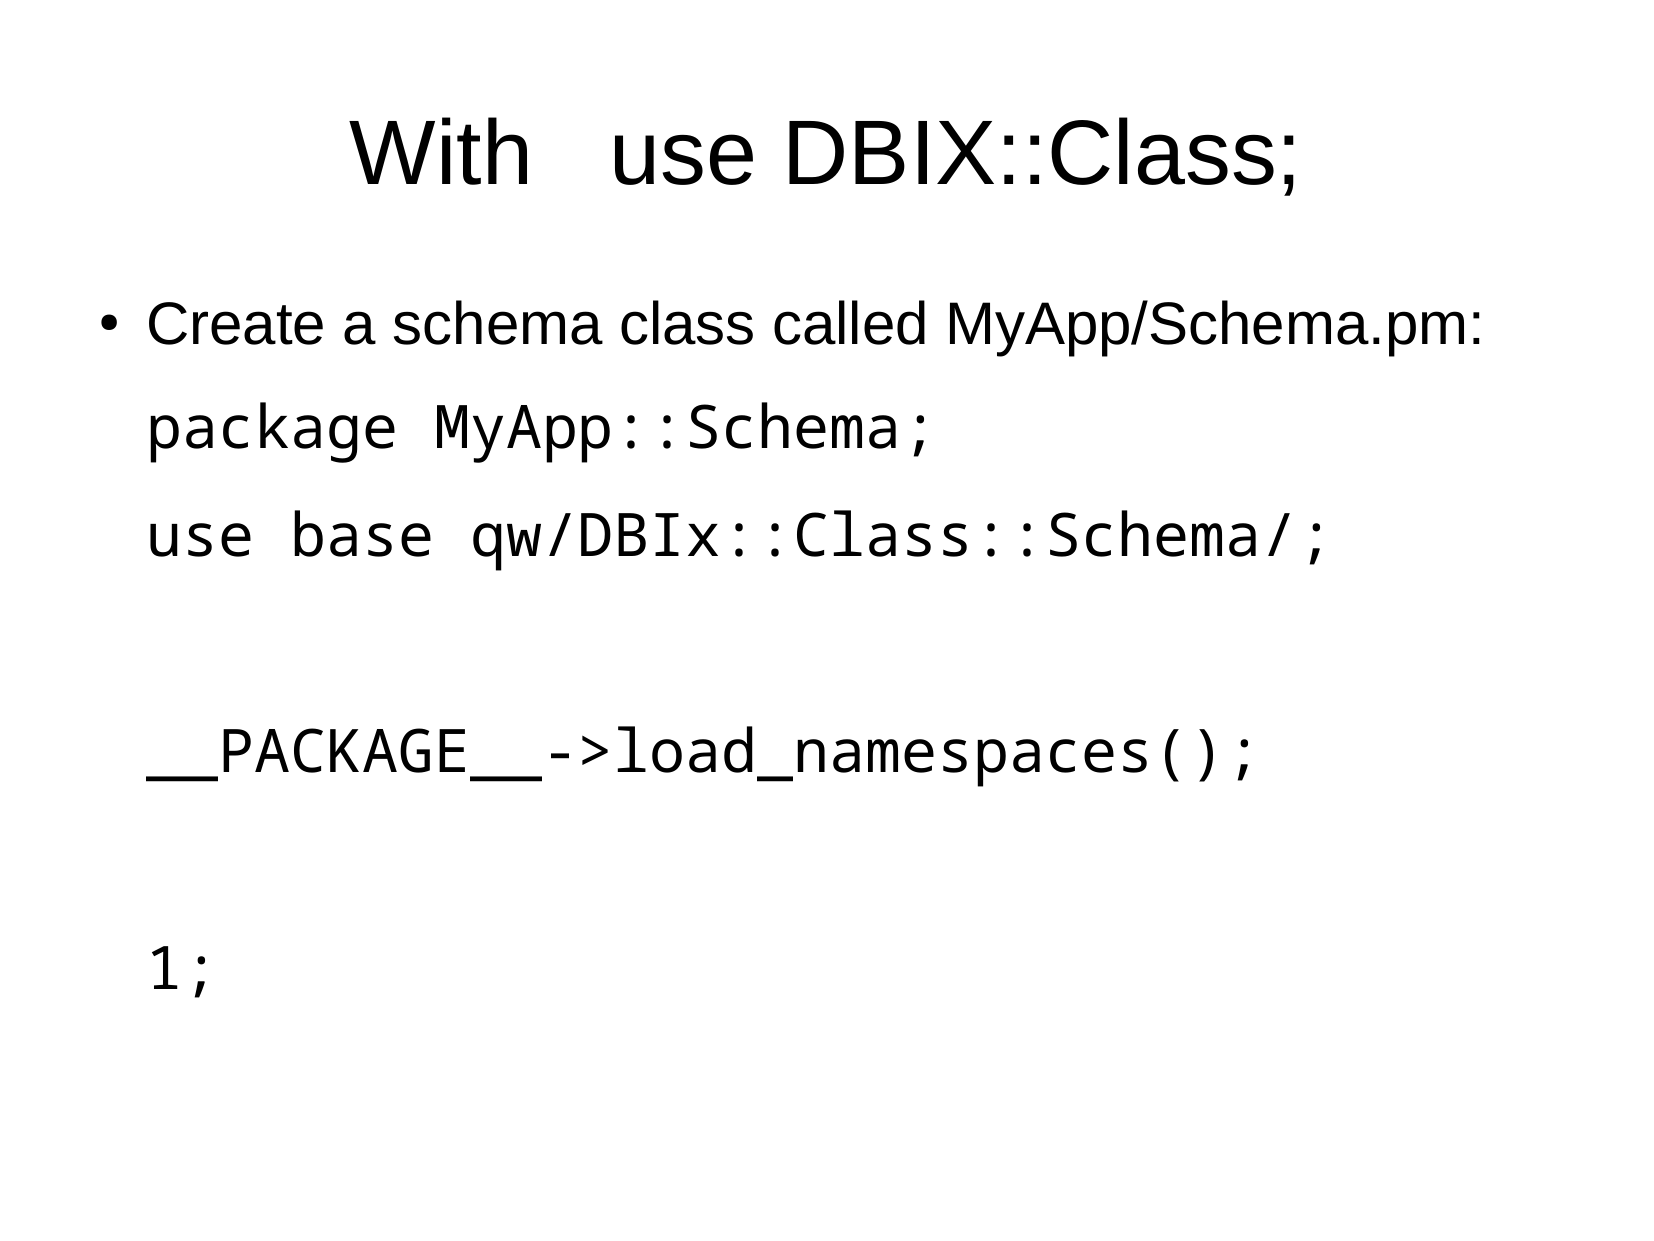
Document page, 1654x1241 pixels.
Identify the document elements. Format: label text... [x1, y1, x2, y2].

list Create a schema class called MyApp/Schema.pm: package MyApp::Schema; use base qw/DBIx::Class::Schema/; __PACKAGE__->load_namespaces(); 1; [82, 290, 1571, 1010]
title With use DBIX::Class; [82, 49, 1571, 257]
